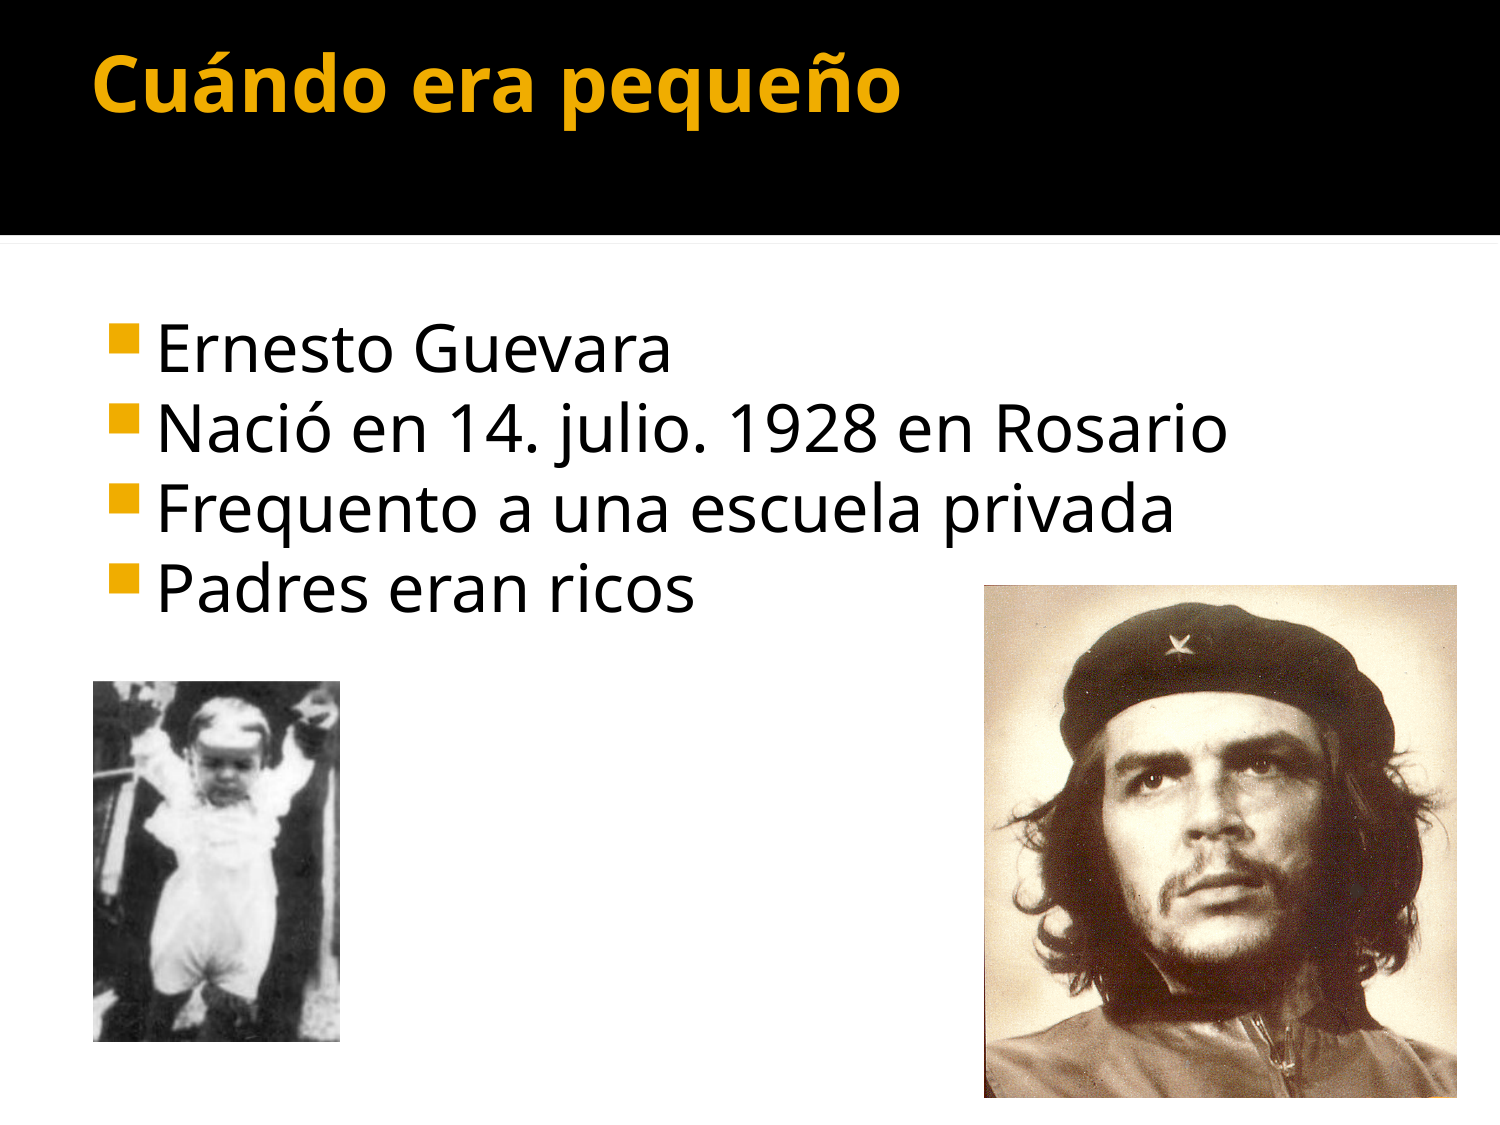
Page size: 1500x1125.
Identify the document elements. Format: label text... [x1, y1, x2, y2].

picture [984, 585, 1457, 1098]
list Ernesto Guevara Nació en 14. julio. 1928 en Rosario Frequento a una escuela privada Padres eran ricos [75, 291, 1425, 1050]
title Cuándo era pequeño [75, 25, 1425, 231]
picture [93, 680, 340, 1042]
